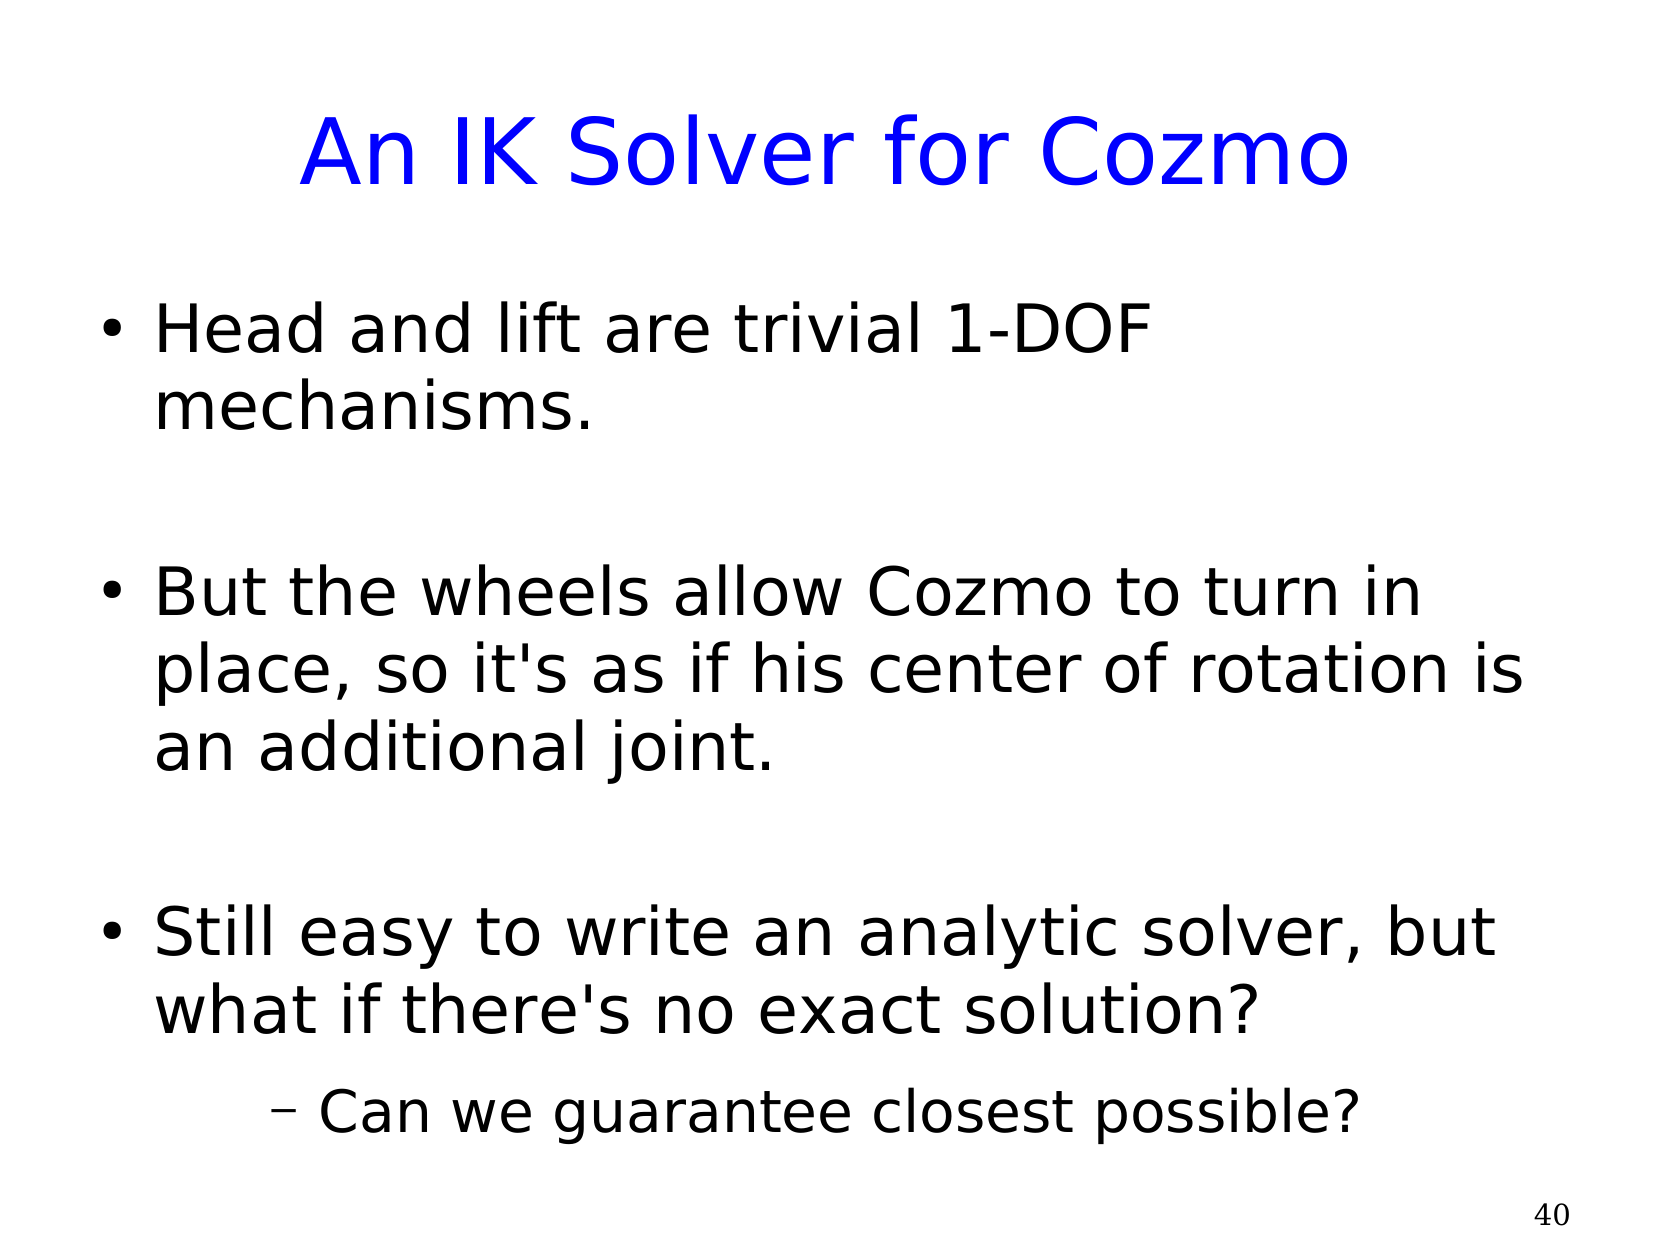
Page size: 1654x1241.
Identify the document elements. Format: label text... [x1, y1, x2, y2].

title An IK Solver for Cozmo [82, 49, 1571, 257]
list Head and lift are trivial 1-DOF mechanisms. But the wheels allow Cozmo to turn in place, so it's as if his center of rotation is an additional joint. Still easy to write an analytic solver, but what if there's no exact solution? Can we guarantee closest possible? [82, 290, 1571, 1147]
